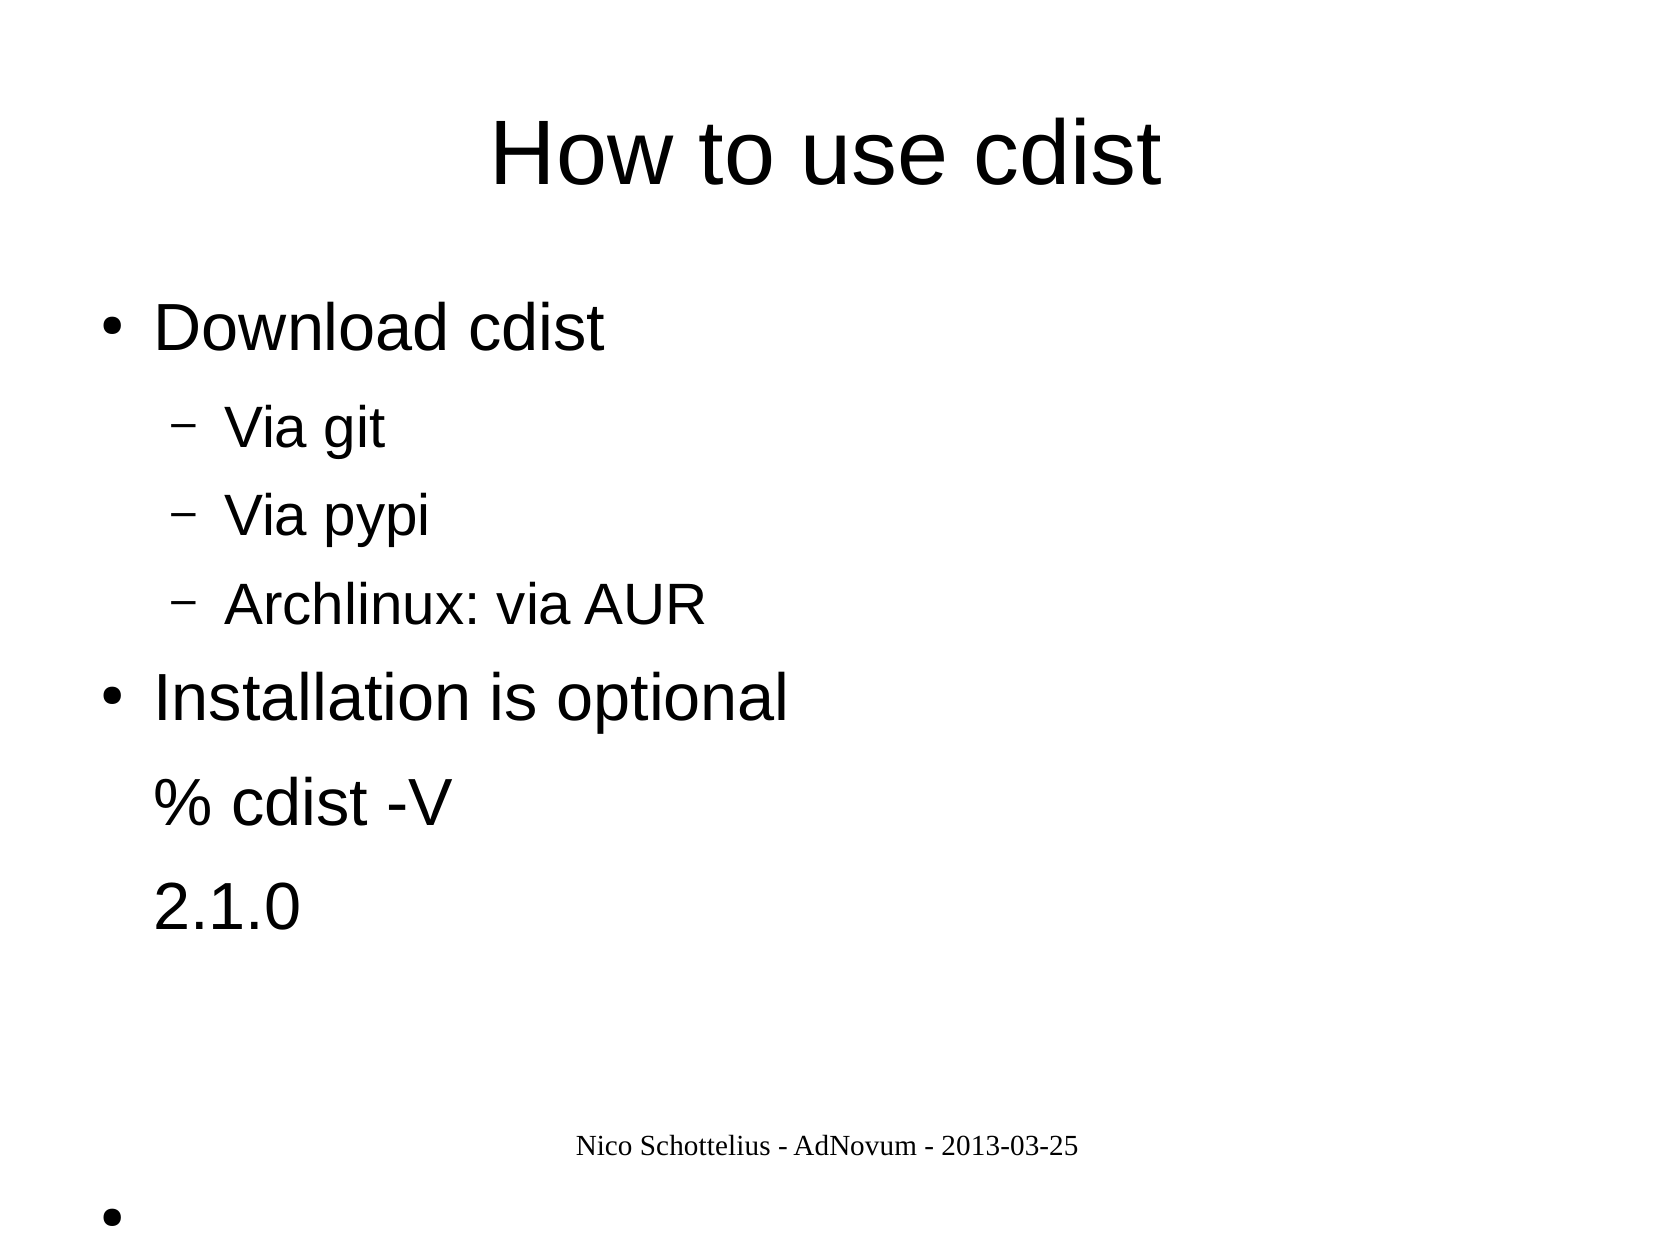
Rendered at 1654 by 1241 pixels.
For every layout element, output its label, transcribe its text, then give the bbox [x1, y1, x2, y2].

title How to use cdist [82, 49, 1571, 257]
list Download cdist Via git Via pypi Archlinux: via AUR Installation is optional % cdist -V 2.1.0 [82, 290, 1538, 1010]
